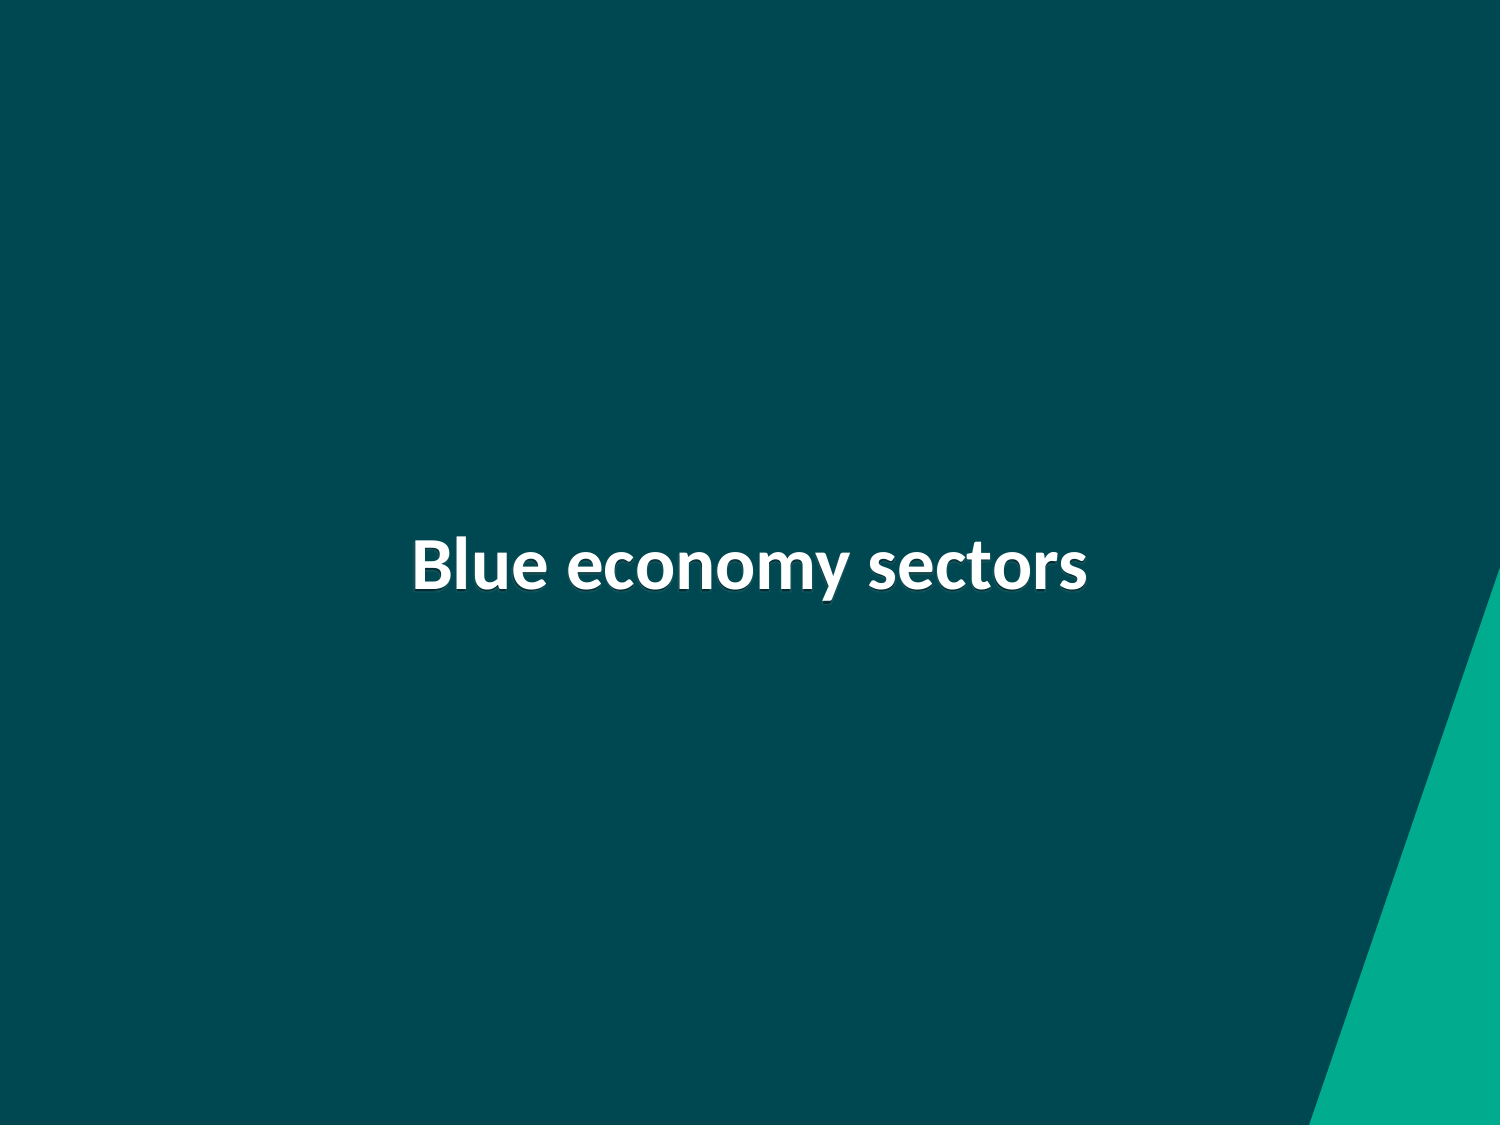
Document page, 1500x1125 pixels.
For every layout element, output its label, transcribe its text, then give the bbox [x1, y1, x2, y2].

title Blue economy sectors [185, 501, 1315, 624]
